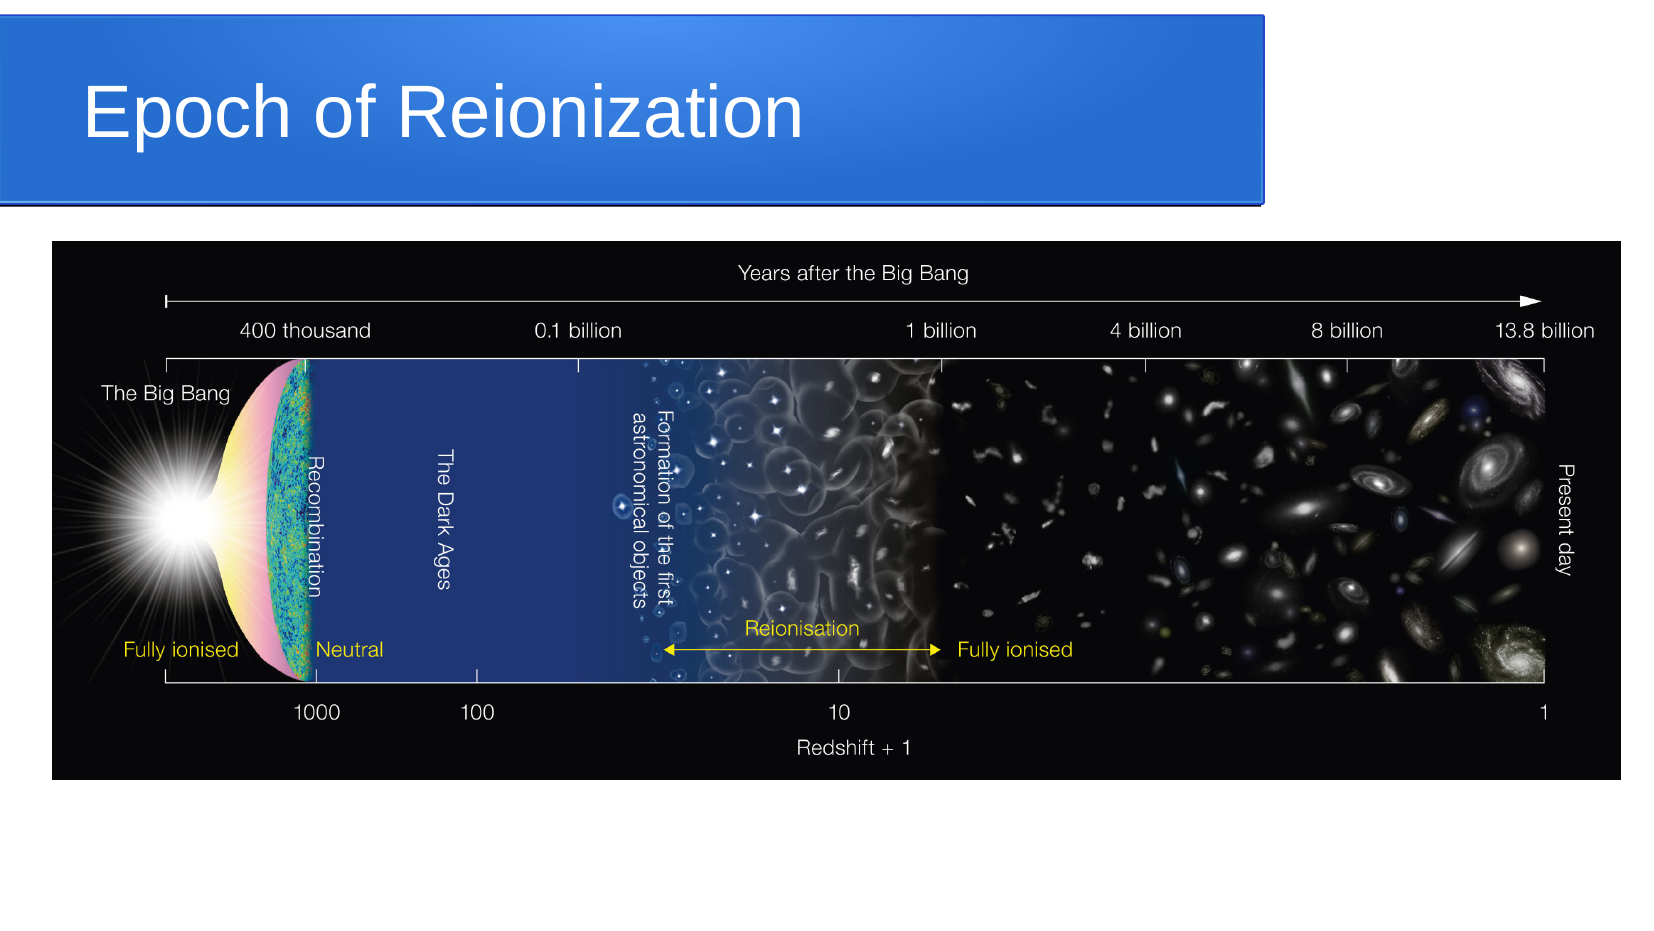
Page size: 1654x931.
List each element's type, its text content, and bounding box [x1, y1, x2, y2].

title Epoch of Reionization [82, 35, 1235, 189]
picture [52, 241, 1621, 781]
